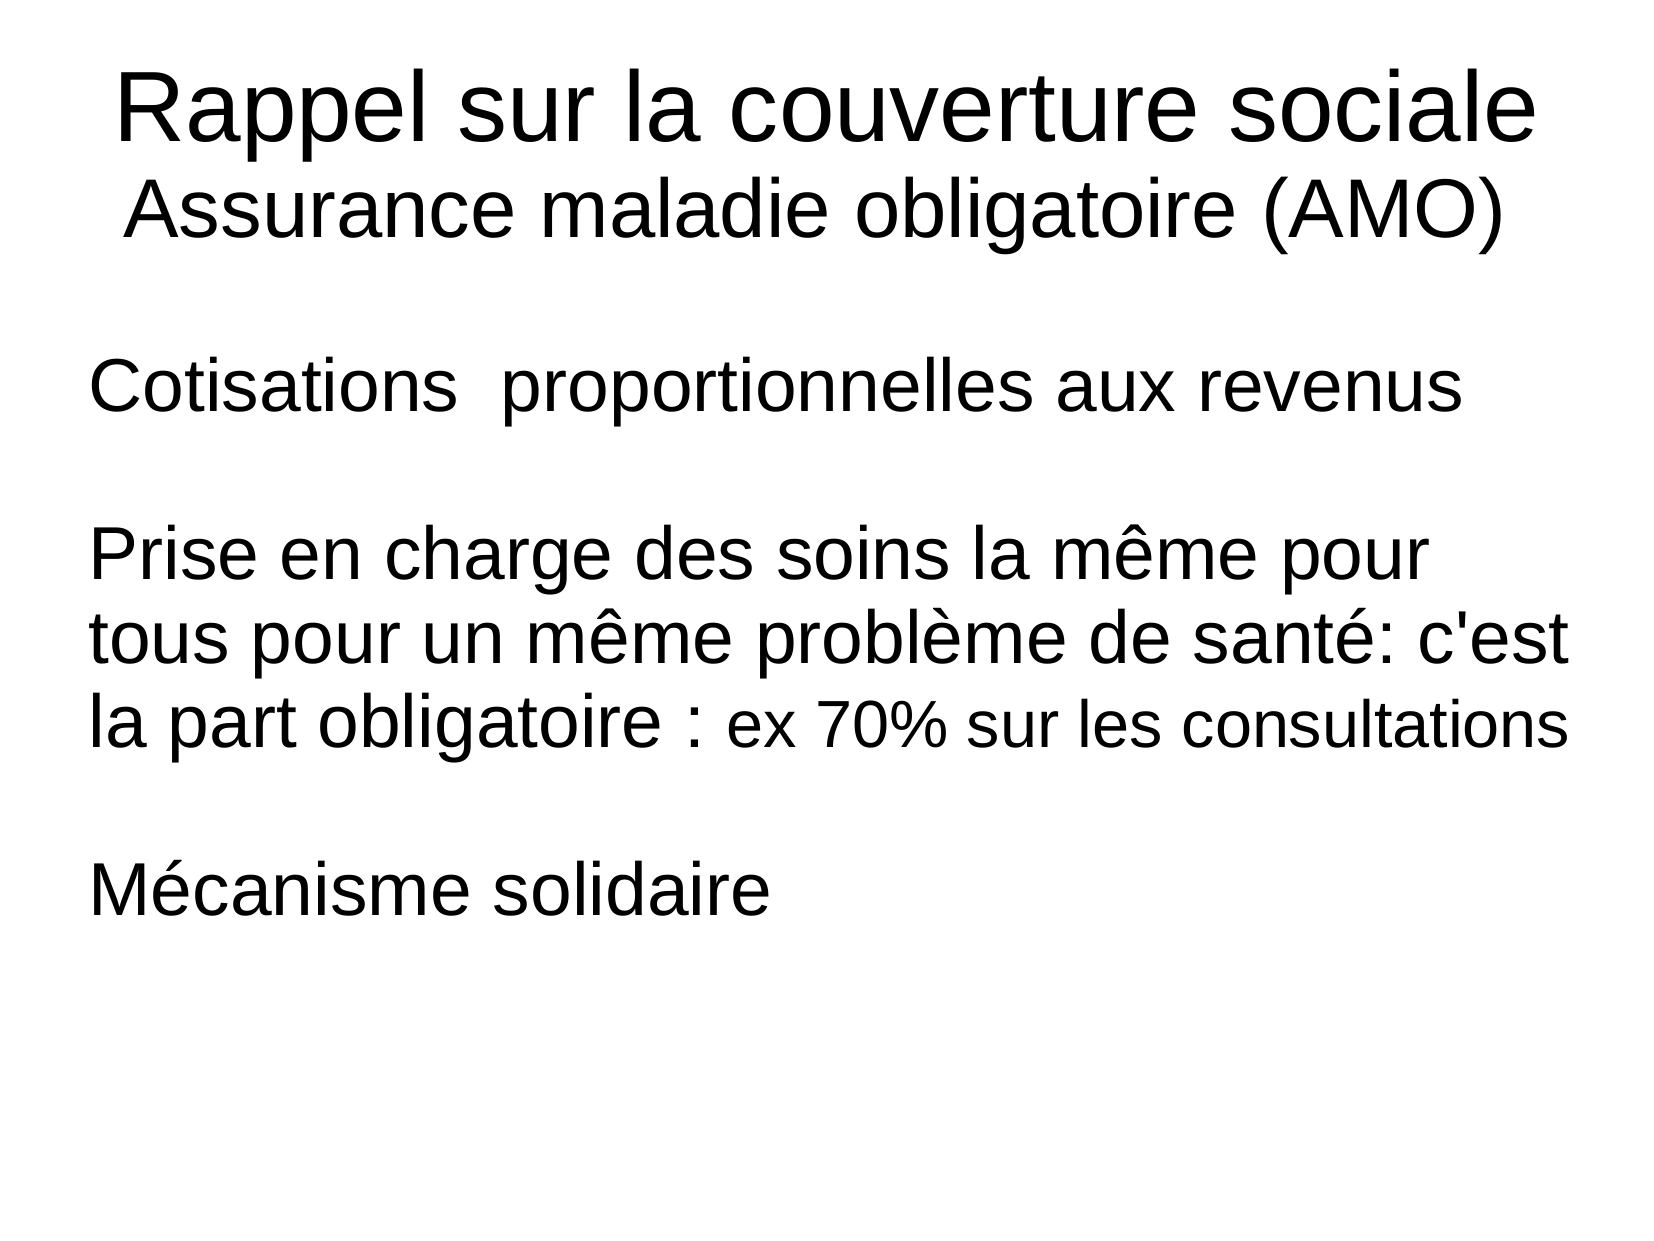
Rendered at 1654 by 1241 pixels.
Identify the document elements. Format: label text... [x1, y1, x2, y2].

subtitle Cotisations proportionnelles aux revenus Prise en charge des soins la même pour tous pour un même problème de santé: c'est la part obligatoire : ex 70% sur les consultations Mécanisme solidaire [88, 265, 1577, 1085]
title Rappel sur la couverture sociale Assurance maladie obligatoire (AMO) [82, 49, 1571, 257]
